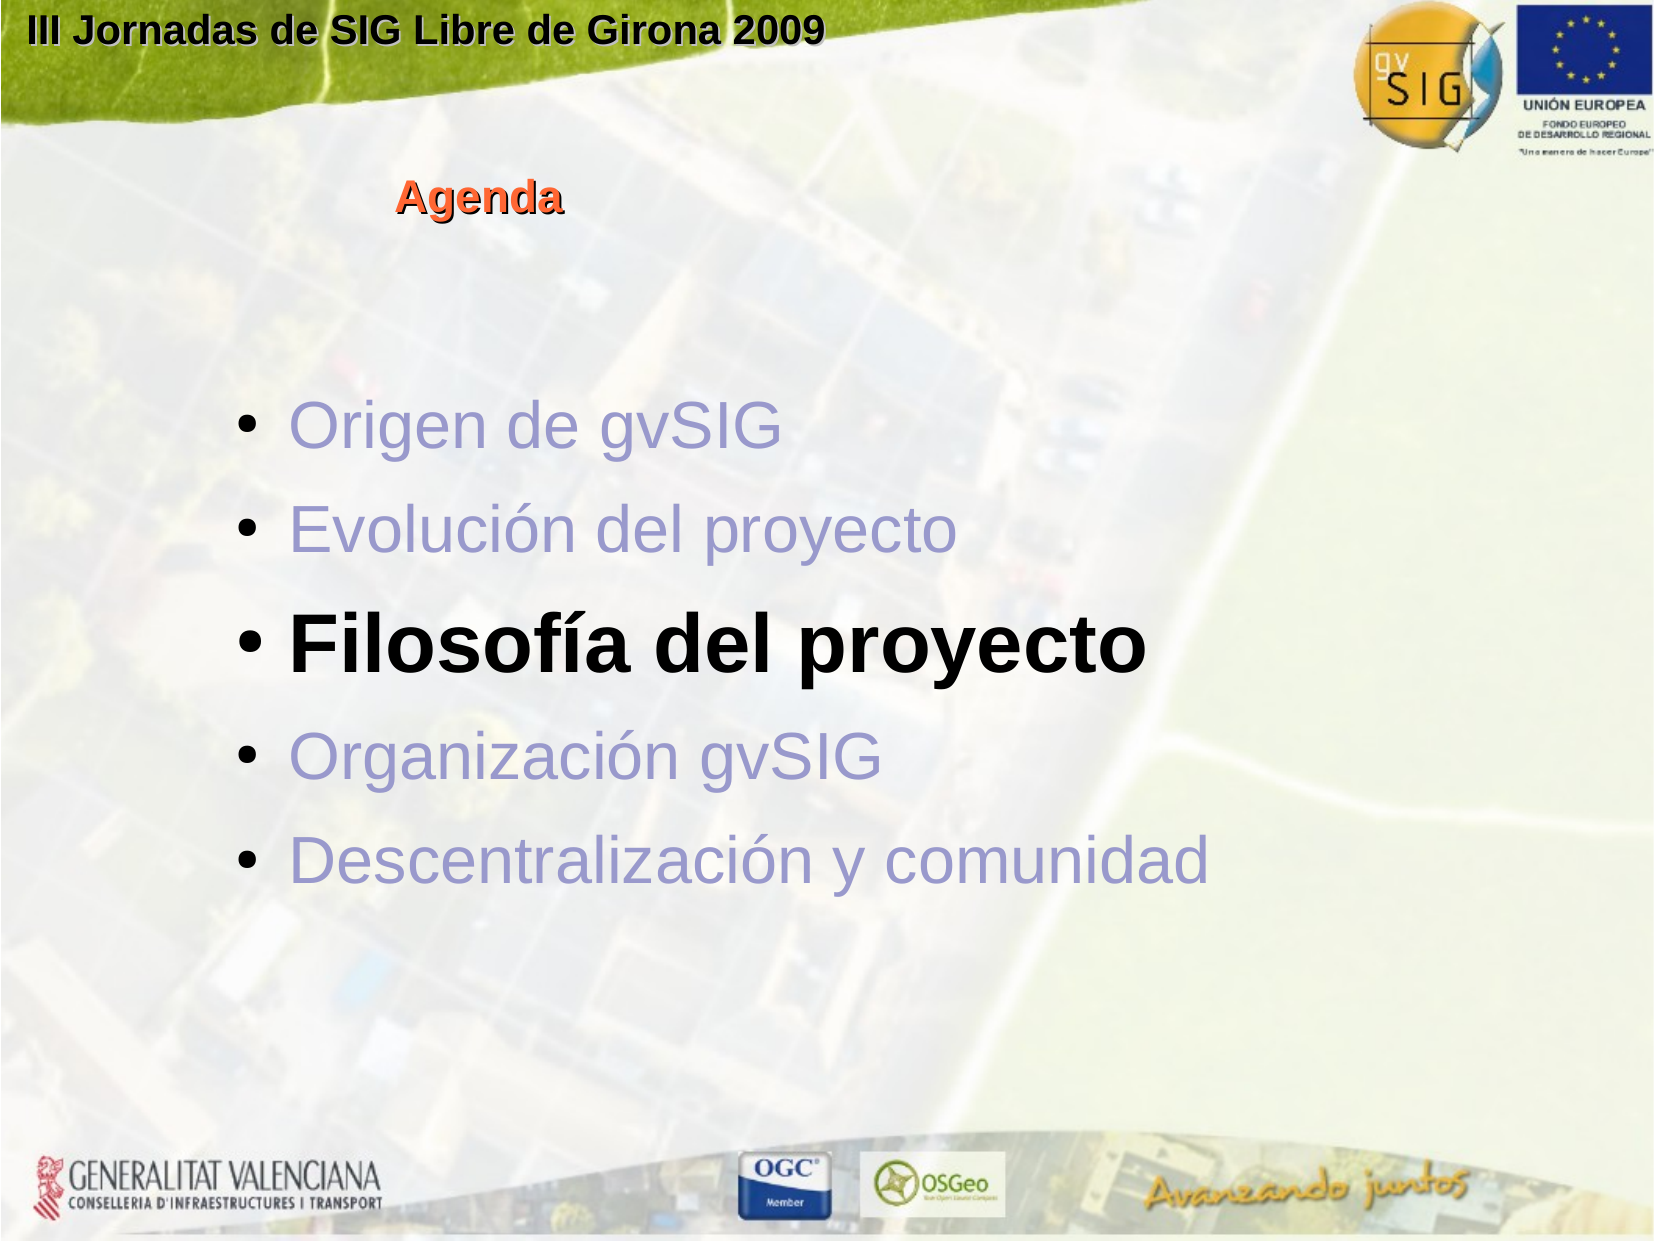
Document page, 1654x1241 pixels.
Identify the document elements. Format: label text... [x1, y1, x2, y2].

list Origen de gvSIG Evolución del proyecto Filosofía del proyecto Organización gvSIG Descentralización y comunidad [217, 388, 1534, 967]
picture [1, 0, 1654, 1241]
text_box Agenda [380, 163, 578, 231]
